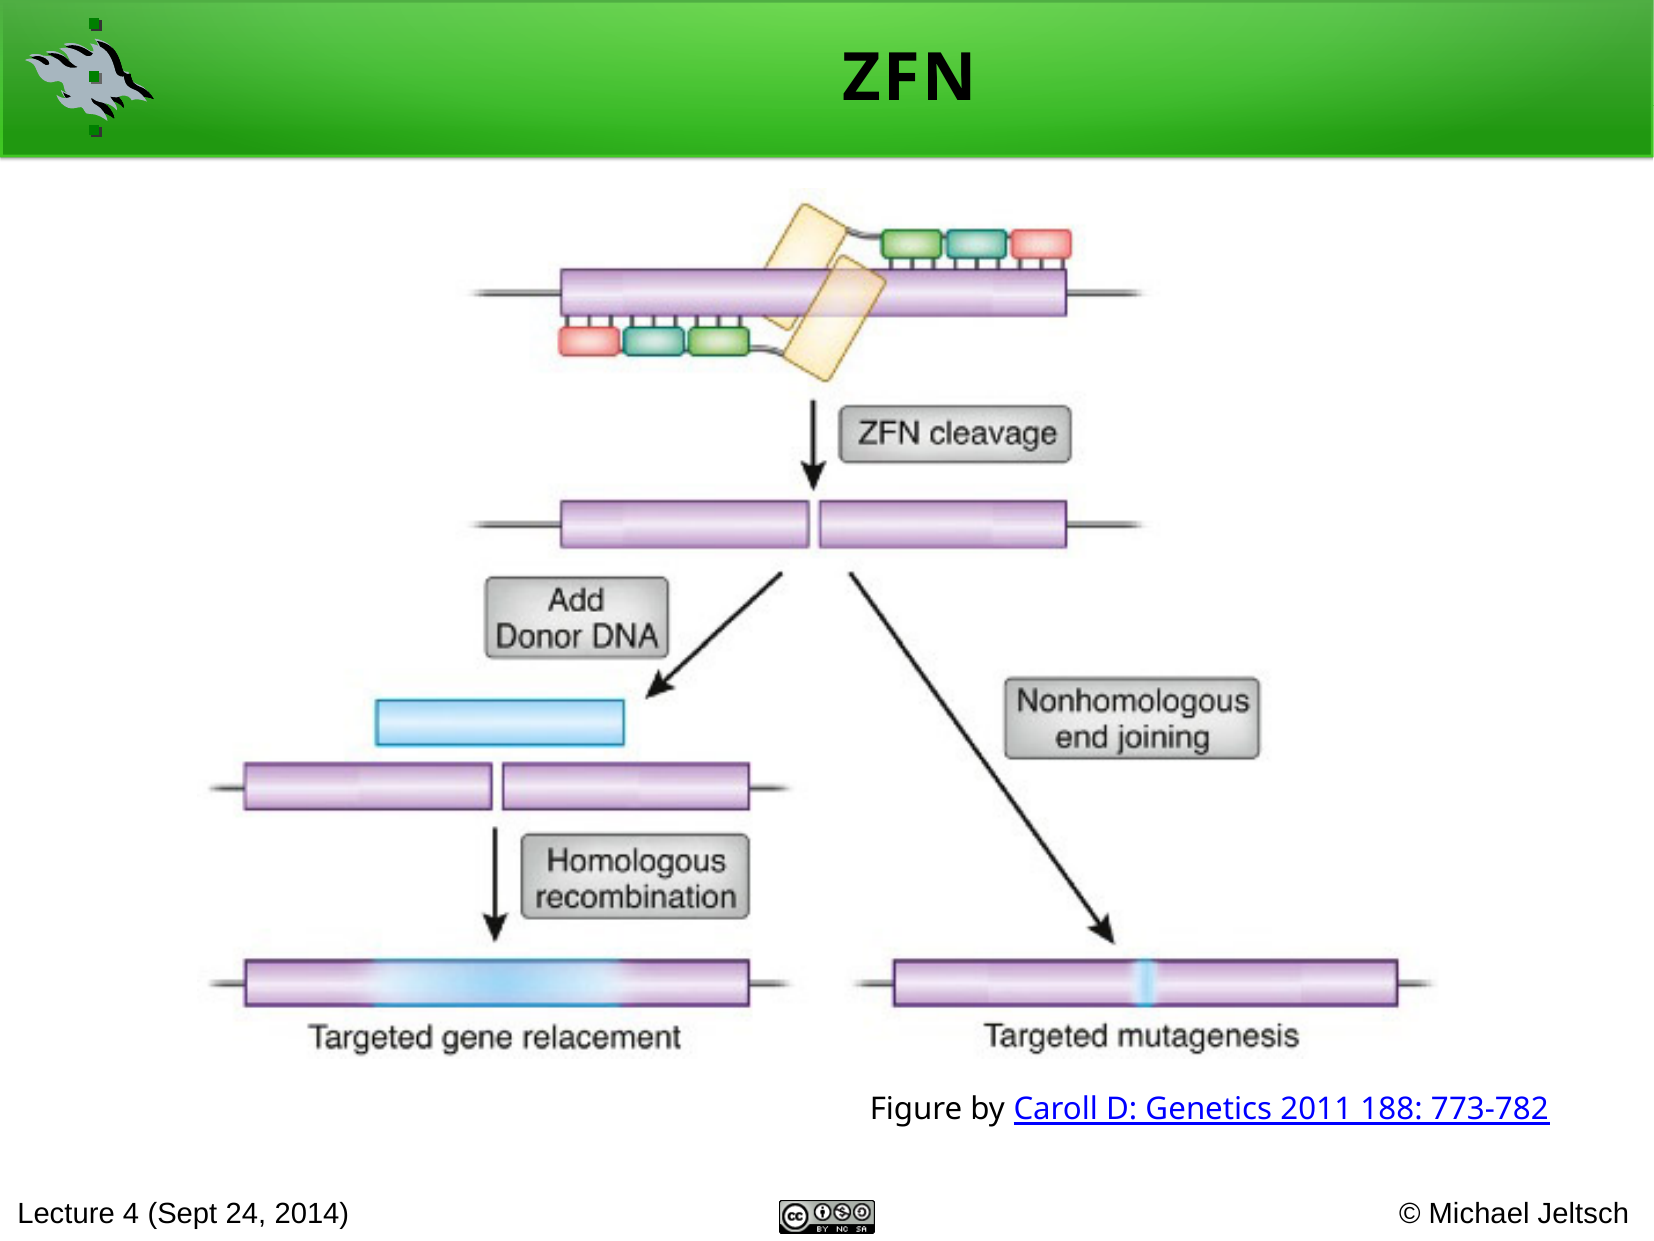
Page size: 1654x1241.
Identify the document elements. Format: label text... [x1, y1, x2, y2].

picture [197, 188, 1457, 1059]
text_box Figure by Caroll D: Genetics 2011 188: 773-782 [855, 1078, 1495, 1126]
picture [779, 1200, 875, 1234]
title ZFN [289, 30, 1531, 121]
